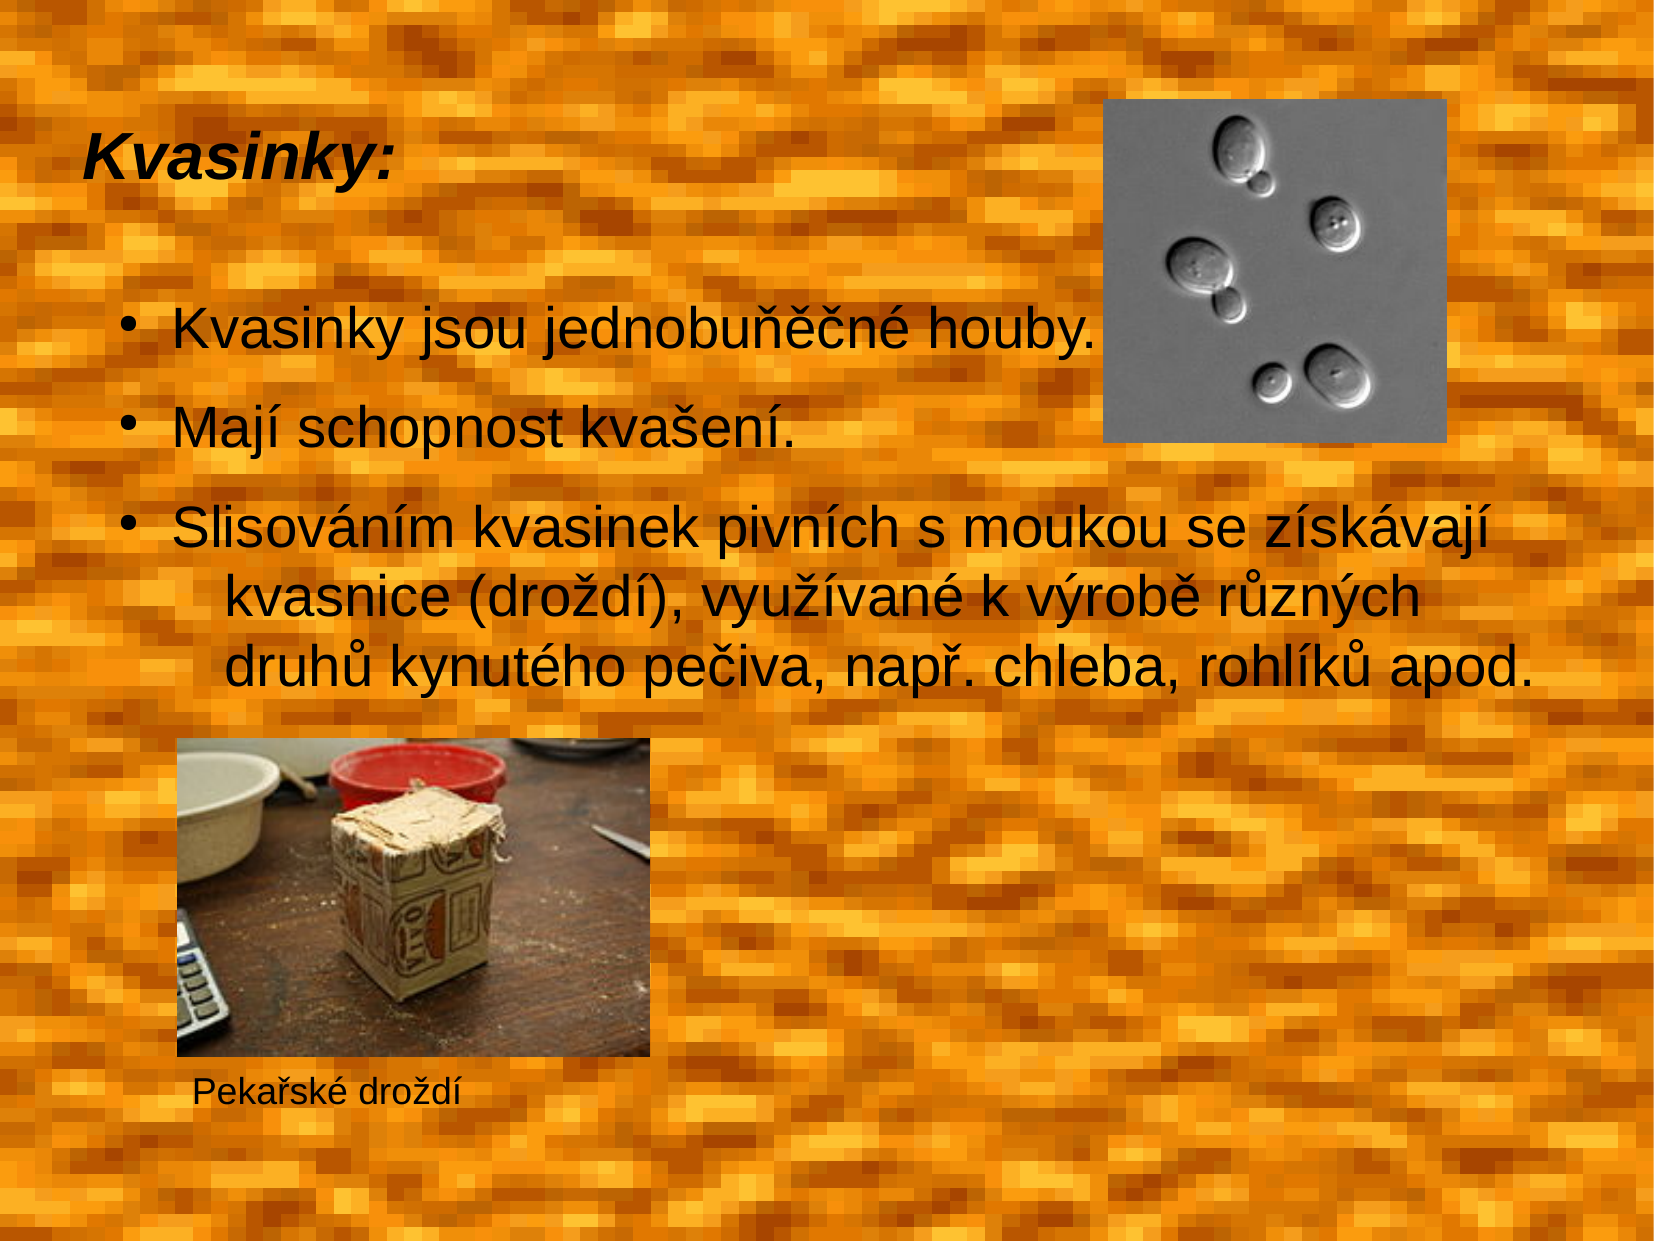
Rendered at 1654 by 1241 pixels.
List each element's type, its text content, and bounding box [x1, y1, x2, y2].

text_box Pekařské droždí [177, 1062, 591, 1152]
list Kvasinky jsou jednobuňěčné houby. Mají schopnost kvašení. Slisováním kvasinek pivních s moukou se získávají kvasnice (droždí), využívané k výrobě různých druhů kynutého pečiva, např. chleba, rohlíků apod. [82, 290, 1571, 1109]
title Kvasinky: [82, 49, 1571, 257]
picture [1103, 99, 1447, 443]
picture [177, 738, 650, 1057]
